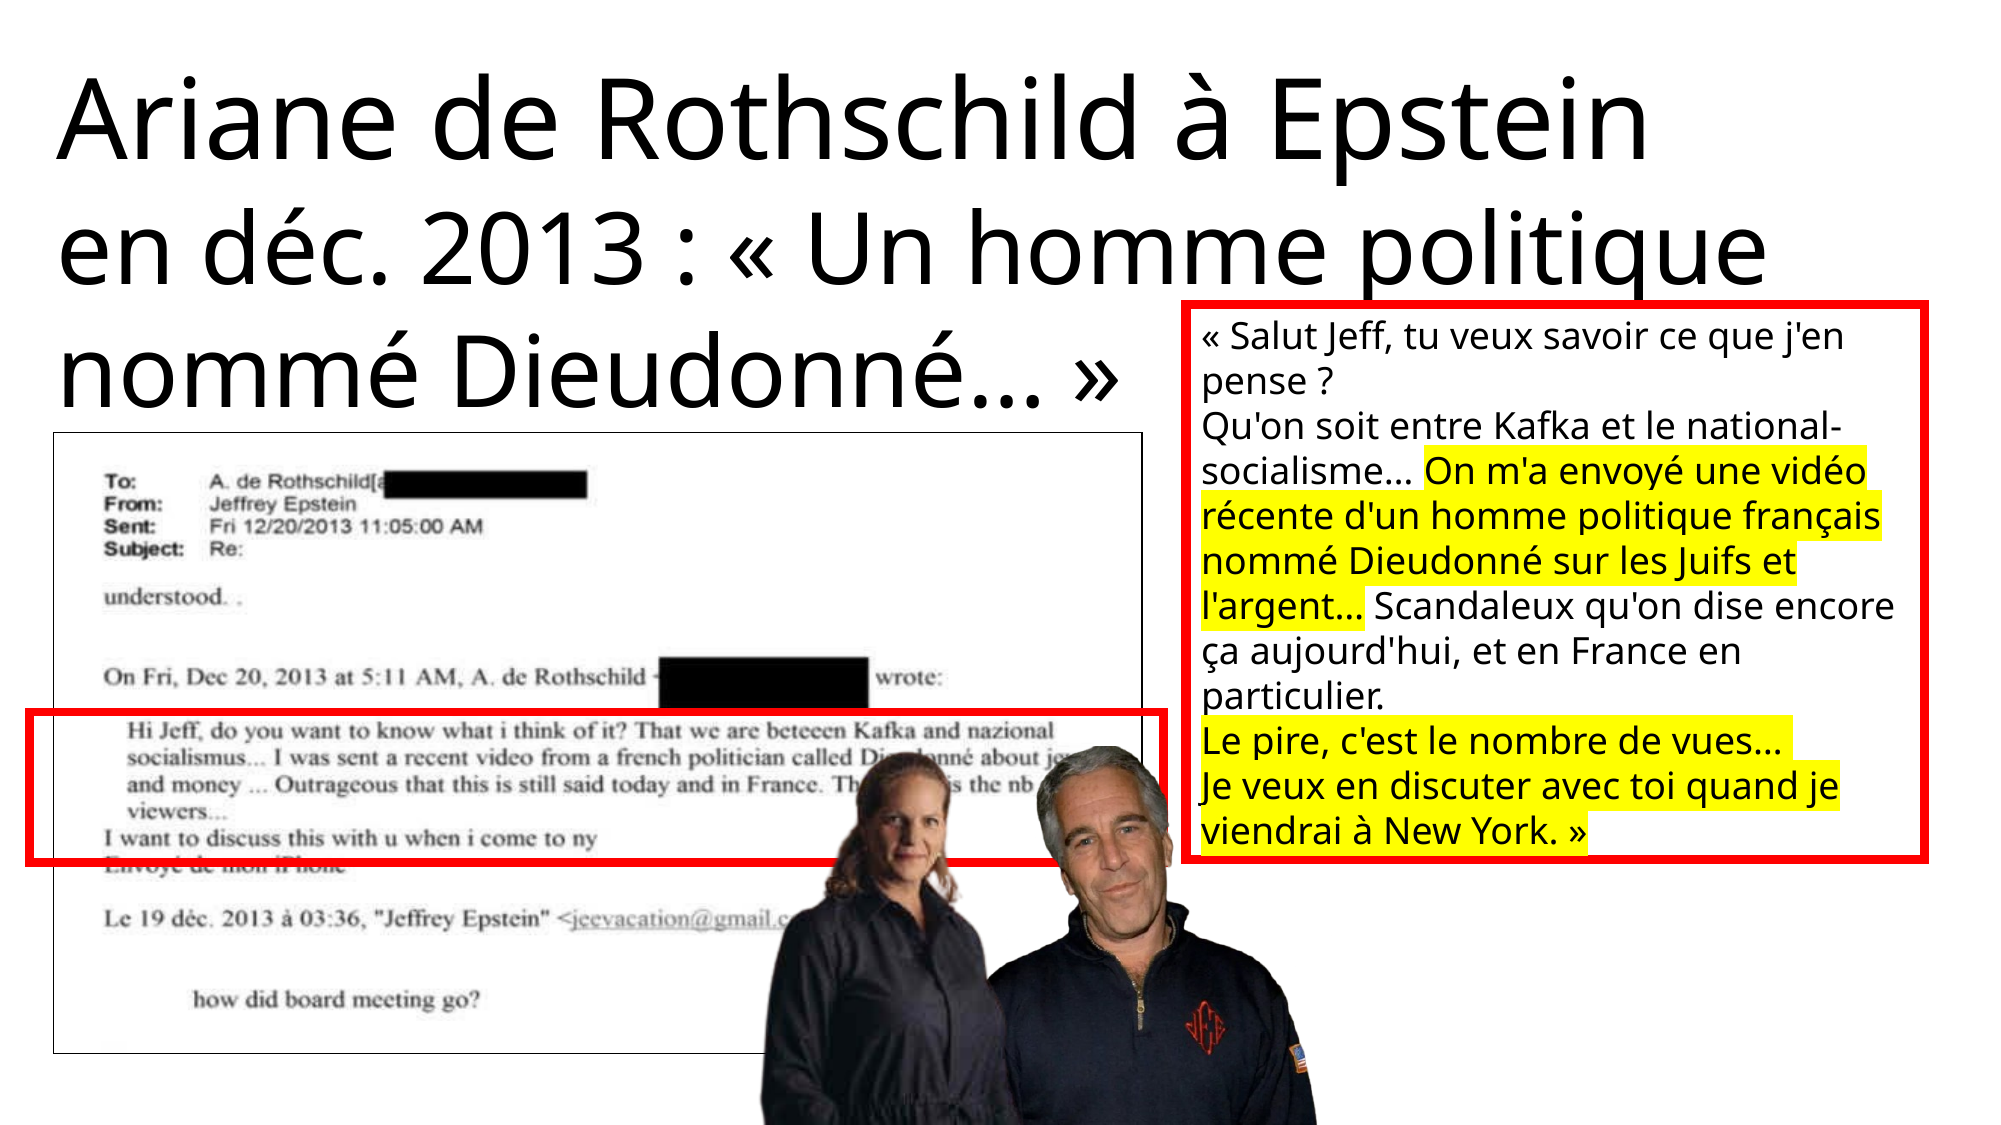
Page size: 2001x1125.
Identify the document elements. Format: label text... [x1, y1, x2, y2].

picture [54, 716, 1346, 1125]
text_box « Salut Jeff, tu veux savoir ce que j'en pense ? Qu'on soit entre Kafka et le national-socialisme… On m'a envoyé une vidéo récente d'un homme politique français nommé Dieudonné sur les Juifs et l'argent… Scandaleux qu'on dise encore ça aujourd'hui, et en France en particulier. Le pire, c'est le nombre de vues… Je veux en discuter avec toi quand je viendrai à New York. » [1185, 304, 1925, 820]
text_box Ariane de Rothschild à Epstein en déc. 2013 : « Un homme politique nommé Dieudonné… » [41, 52, 2000, 430]
picture [54, 433, 1142, 708]
